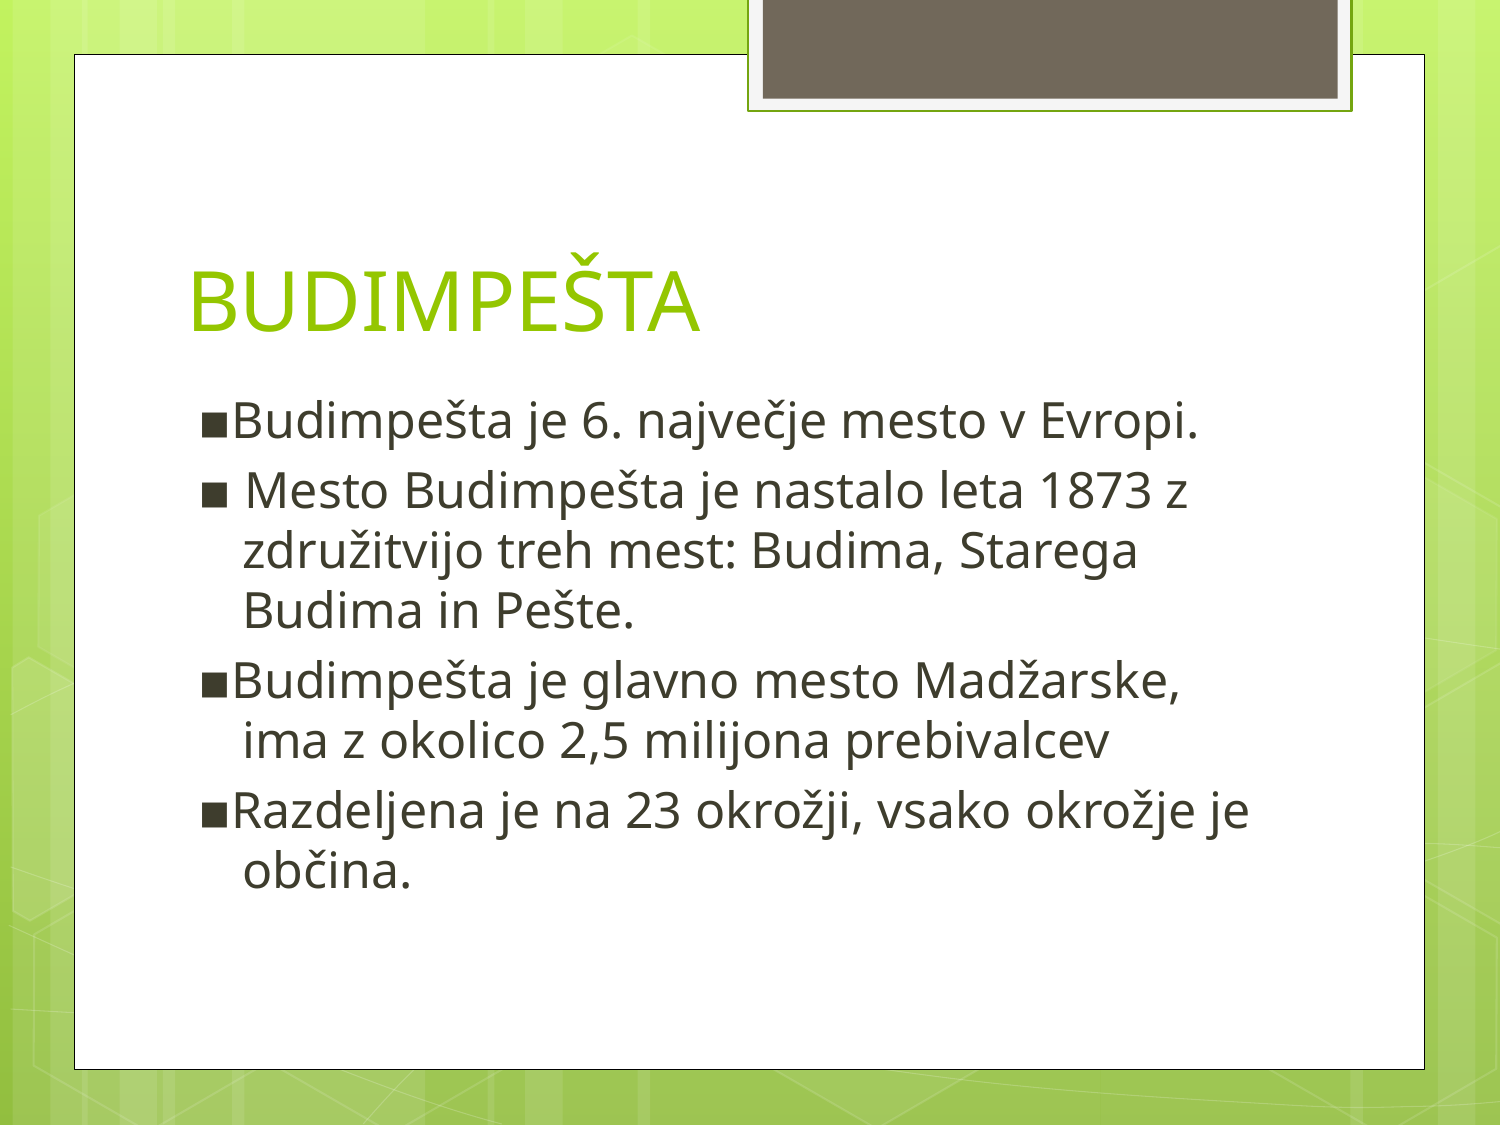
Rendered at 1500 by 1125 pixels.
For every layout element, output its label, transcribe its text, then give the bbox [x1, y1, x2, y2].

list ▪Budimpešta je 6. največje mesto v Evropi. ▪ Mesto Budimpešta je nastalo leta 1873 z združitvijo treh mest: Budima, Starega Budima in Pešte. ▪Budimpešta je glavno mesto Madžarske, ima z okolico 2,5 milijona prebivalcev ▪Razdeljena je na 23 okrožji, vsako okrožje je občina. [171, 381, 1283, 957]
title BUDIMPEŠTA [171, 168, 1324, 356]
